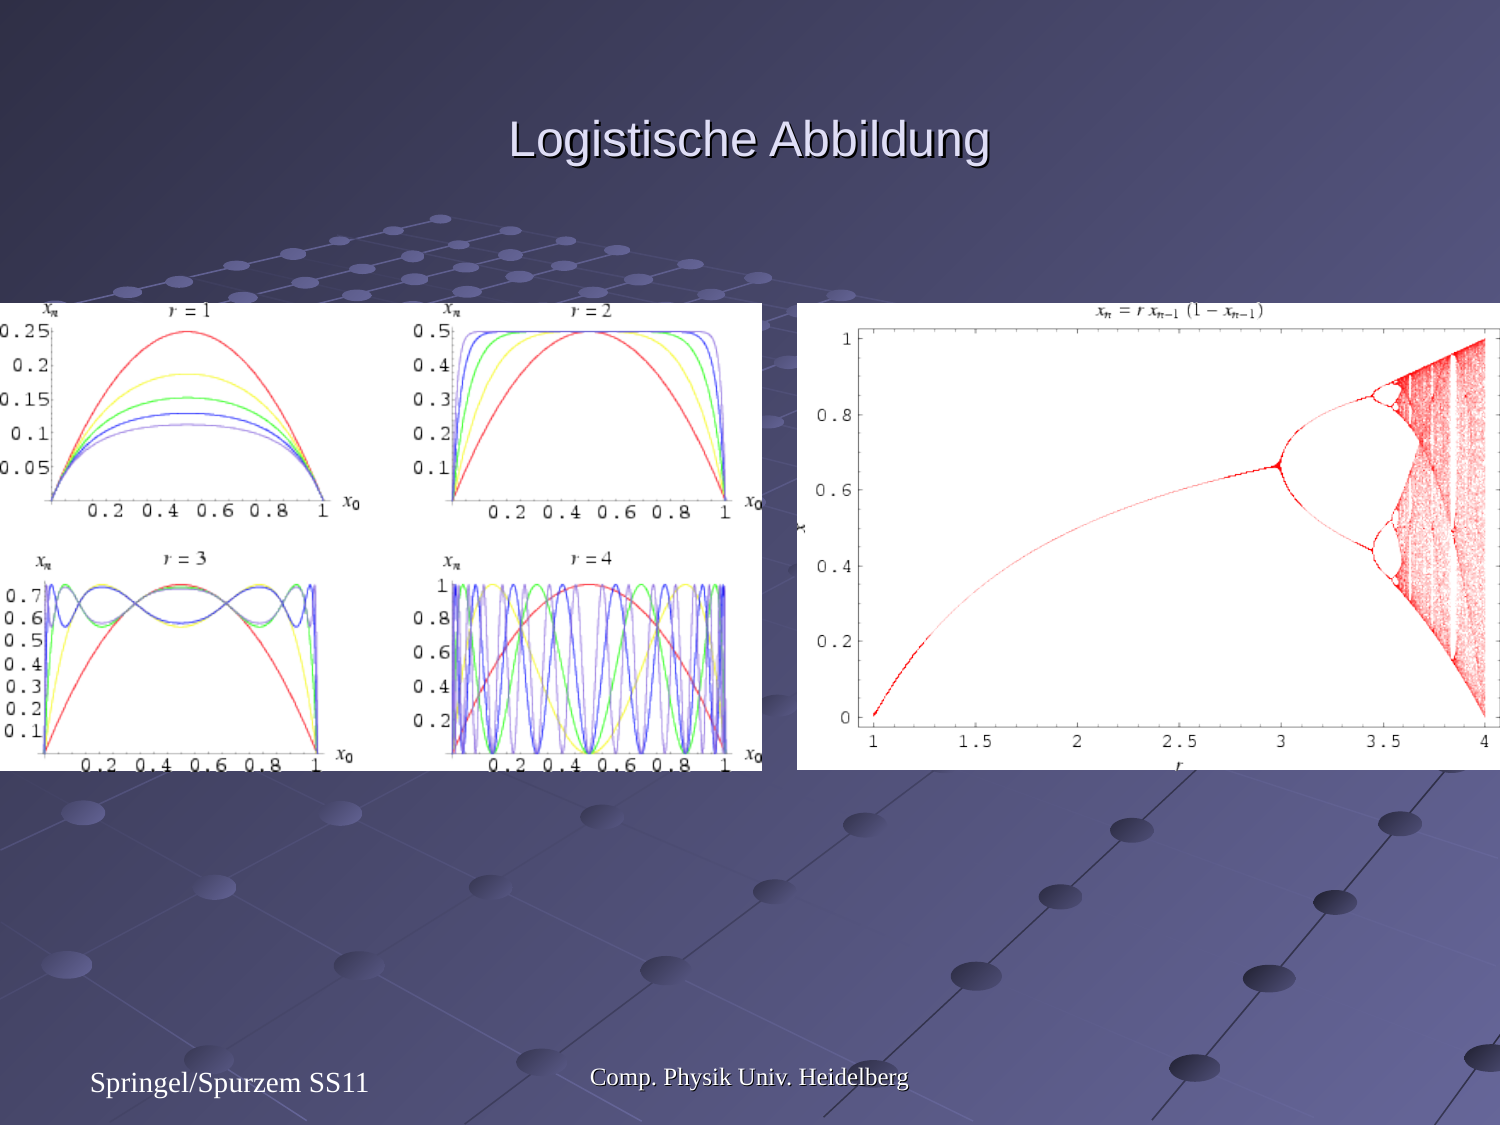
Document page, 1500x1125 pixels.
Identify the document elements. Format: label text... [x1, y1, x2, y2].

picture [797, 302, 1500, 771]
title Logistische Abbildung [75, 45, 1426, 233]
picture [0, 302, 762, 772]
